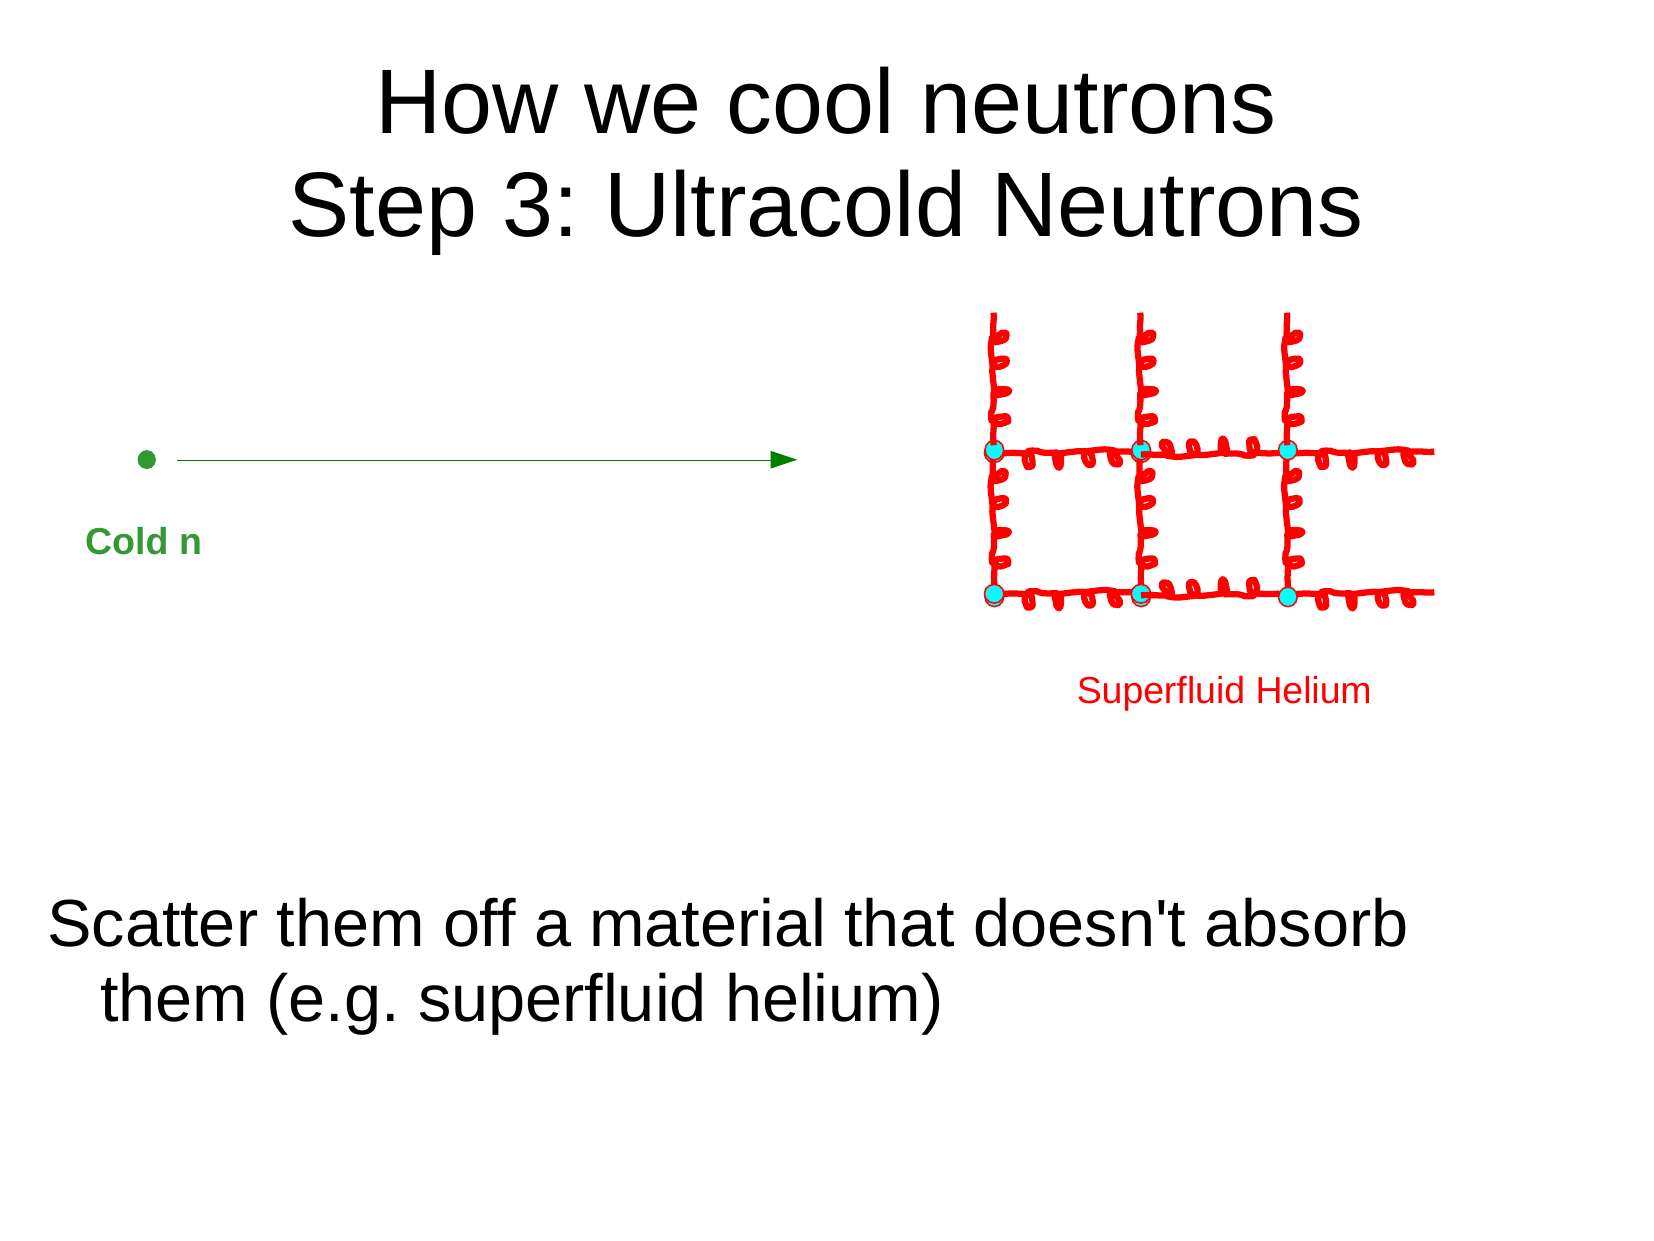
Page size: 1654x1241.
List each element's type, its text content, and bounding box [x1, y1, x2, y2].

title How we cool neutrons Step 3: Ultracold Neutrons [82, 39, 1571, 267]
text_box [1131, 441, 1151, 463]
text_box [1131, 584, 1151, 607]
list Scatter them off a material that doesn't absorb them (e.g. superfluid helium) [29, 885, 1565, 1152]
text_box [1278, 441, 1298, 460]
text_box [1278, 587, 1297, 607]
text_box Phonon [1291, 525, 1462, 583]
text_box [984, 440, 1004, 463]
text_box [984, 584, 1004, 607]
text_box Superfluid Helium [1062, 661, 1388, 724]
text_box [137, 450, 157, 470]
text_box Cold n [70, 512, 218, 571]
